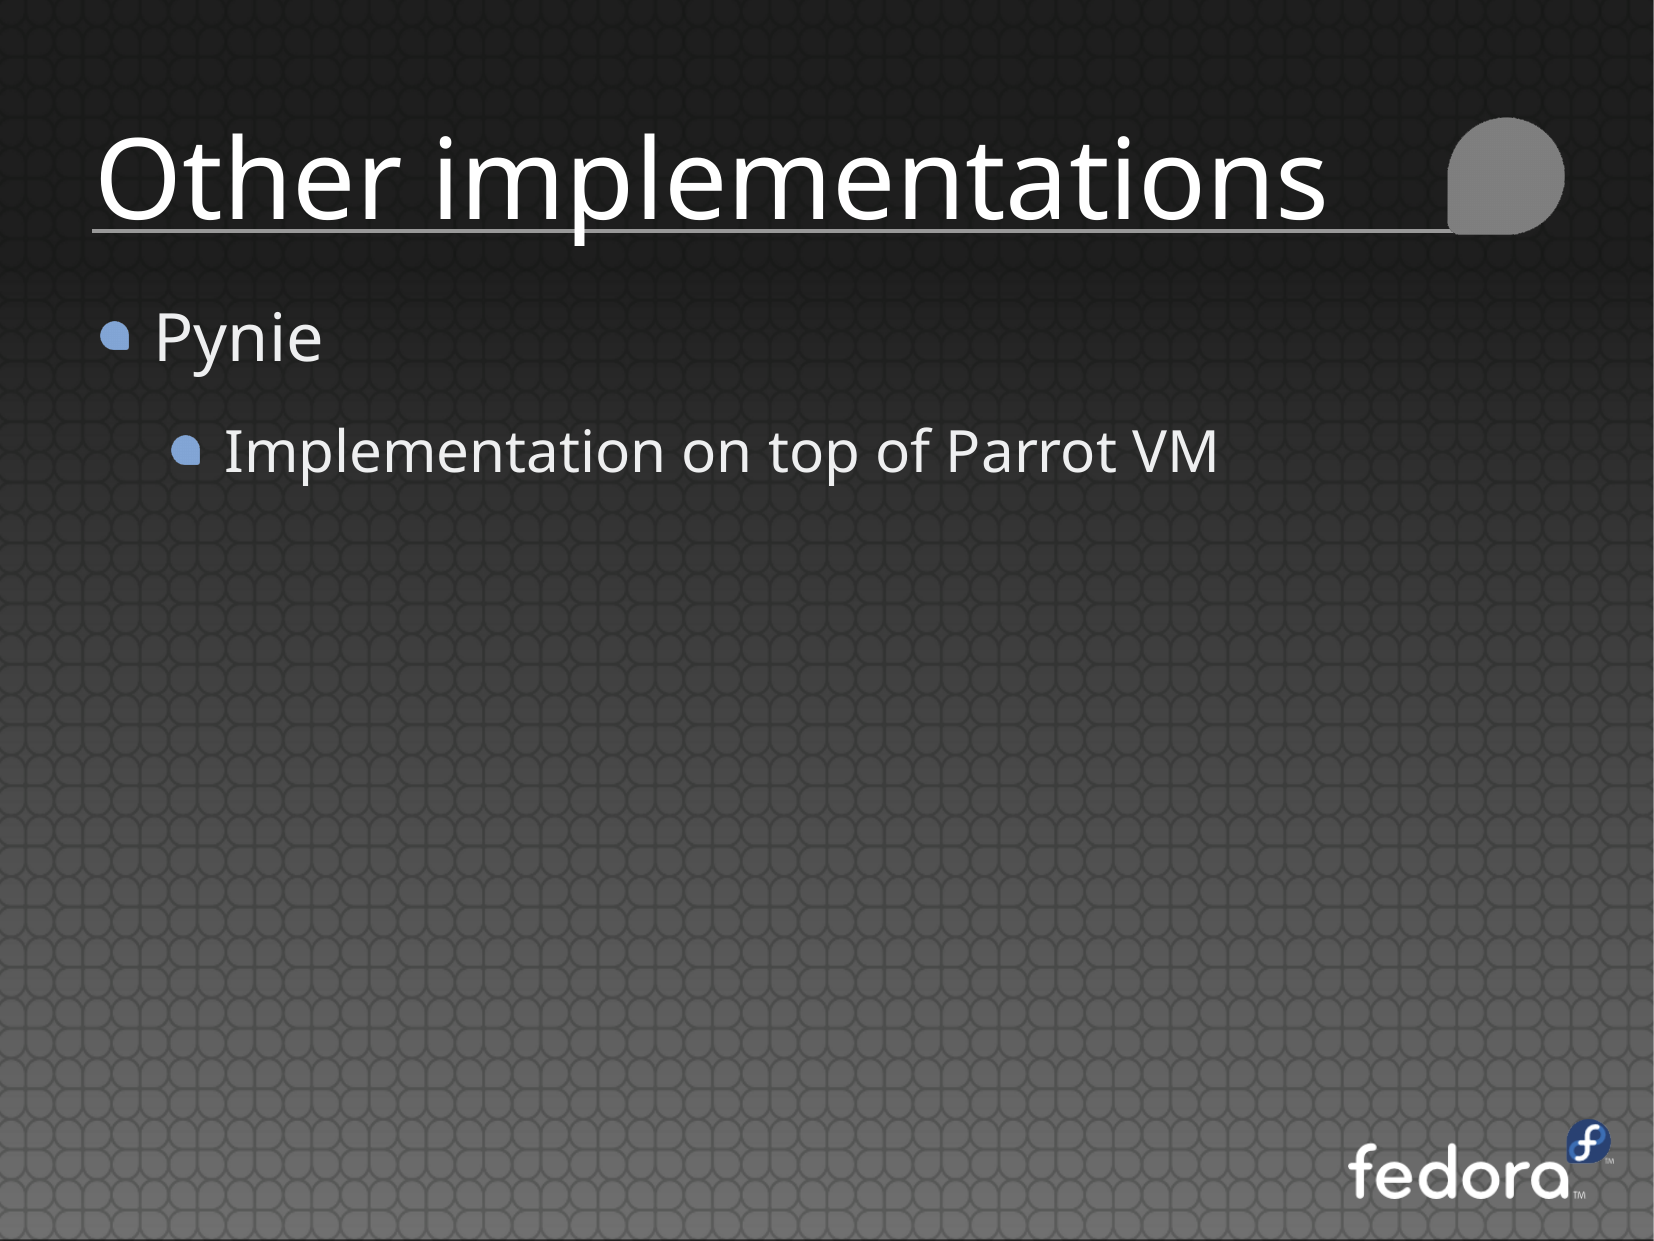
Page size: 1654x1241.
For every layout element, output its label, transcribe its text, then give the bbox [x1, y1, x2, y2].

picture [0, 0, 1654, 1241]
title Other implementations [94, 100, 1426, 251]
list Pynie Implementation on top of Parrot VM [82, 290, 1571, 1094]
